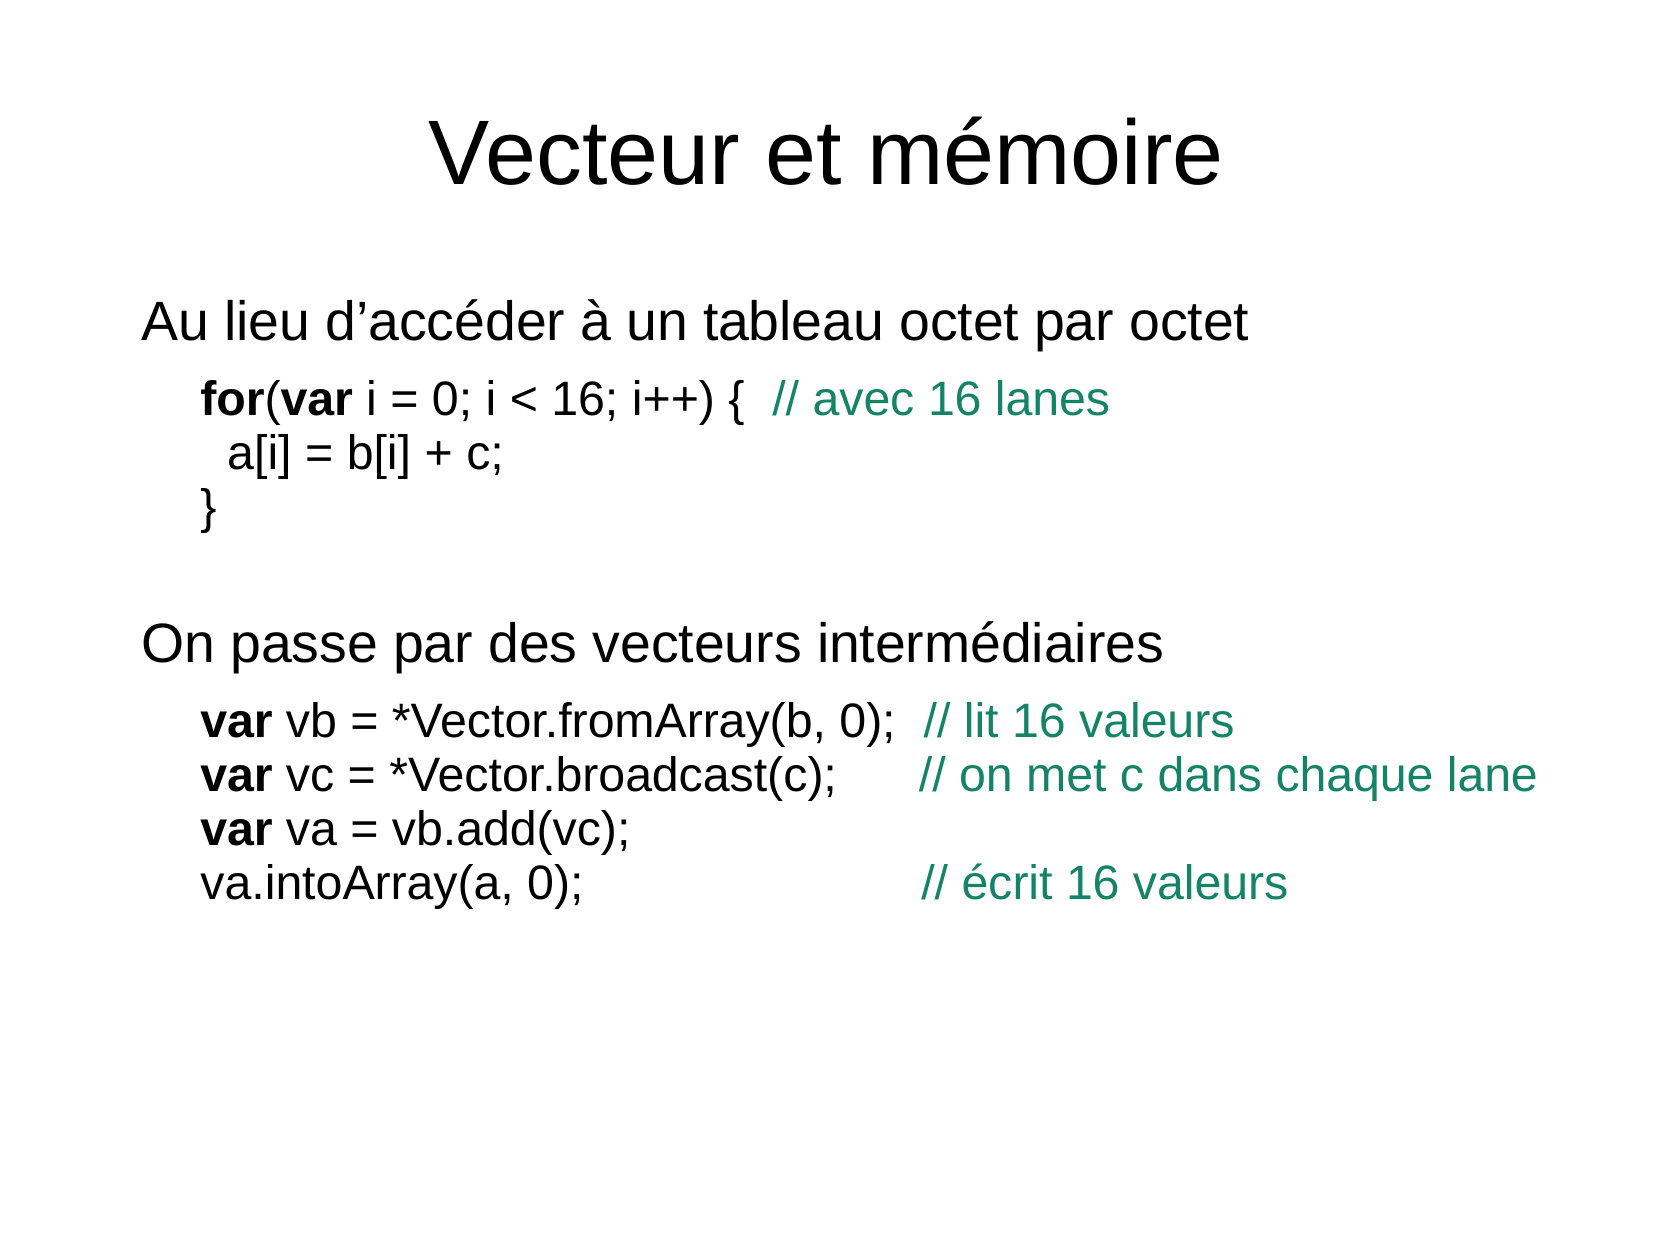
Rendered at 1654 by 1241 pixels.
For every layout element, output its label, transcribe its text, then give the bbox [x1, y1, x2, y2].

title Vecteur et mémoire [82, 49, 1571, 257]
list Au lieu d’accéder à un tableau octet par octet for(var i = 0; i < 16; i++) { // avec 16 lanes a[i] = b[i] + c; } On passe par des vecteurs intermédiaires var vb = *Vector.fromArray(b, 0); // lit 16 valeurs var vc = *Vector.broadcast(c); // on met c dans chaque lane var va = vb.add(vc); va.intoArray(a, 0); // écrit 16 valeurs [82, 290, 1571, 1010]
